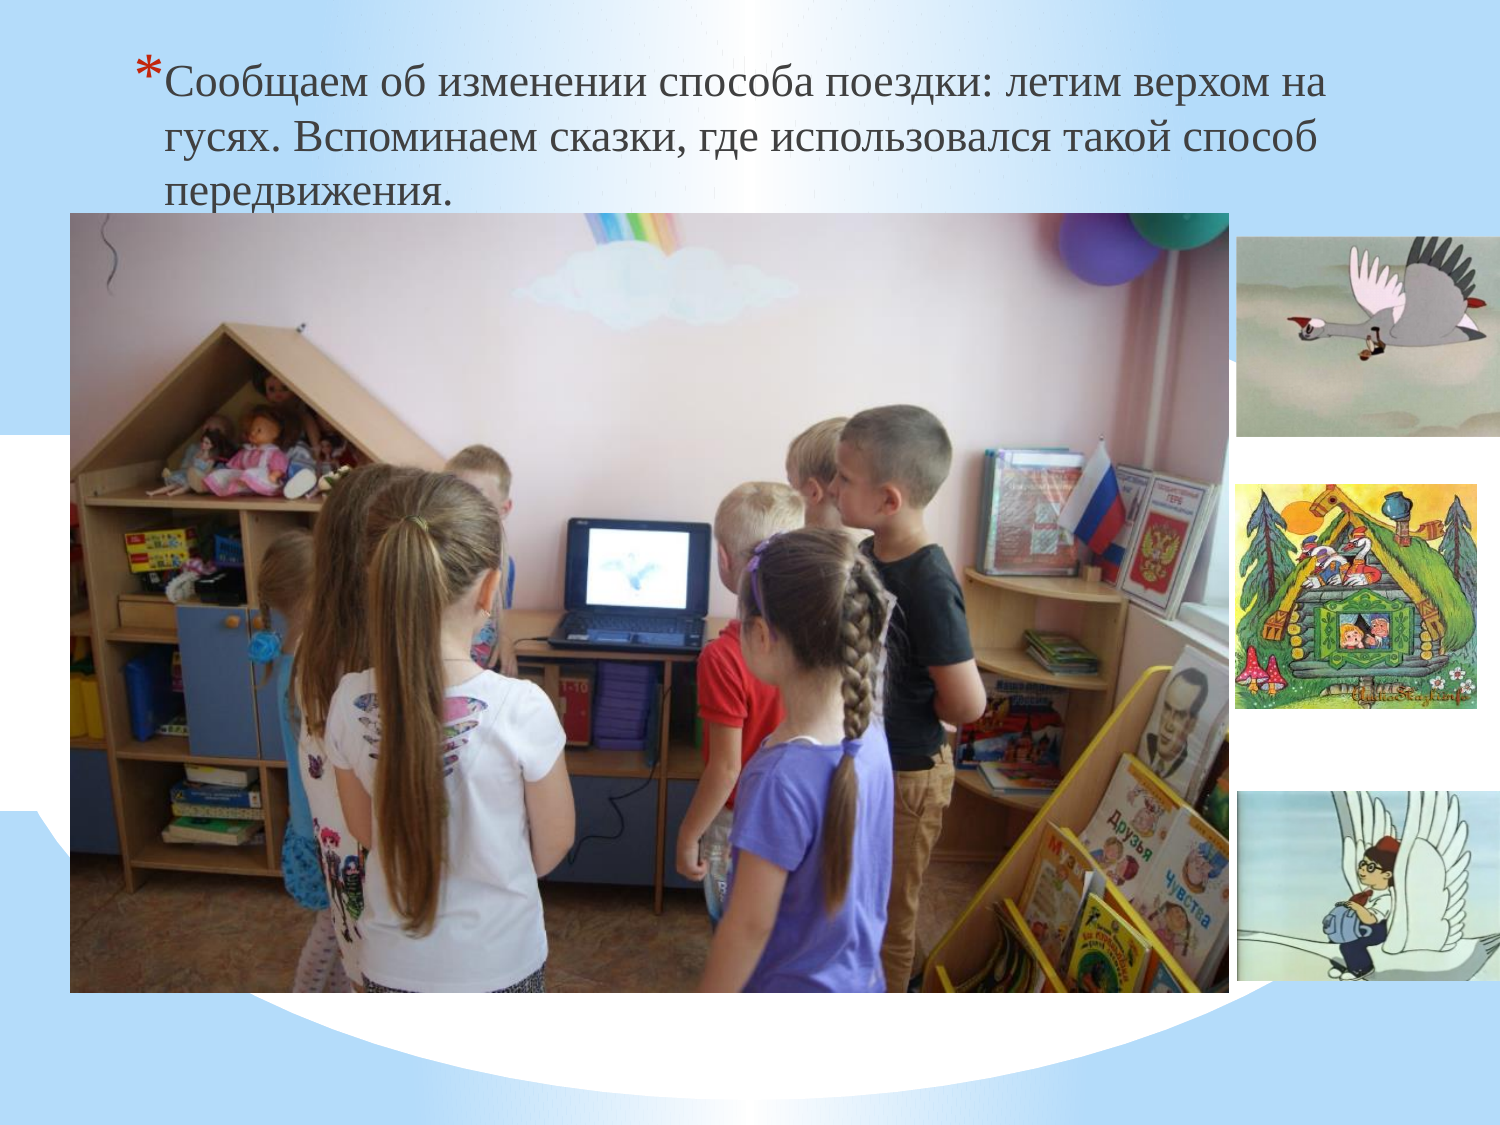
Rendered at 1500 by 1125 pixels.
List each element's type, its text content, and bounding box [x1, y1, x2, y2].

list Сообщаем об изменении способа поездки: летим верхом на гусях. Вспоминаем сказки, где использовался такой способ передвижения. [112, 42, 1436, 209]
picture [1236, 236, 1500, 438]
picture [1235, 484, 1477, 709]
picture [1237, 791, 1500, 981]
picture [70, 213, 1229, 993]
